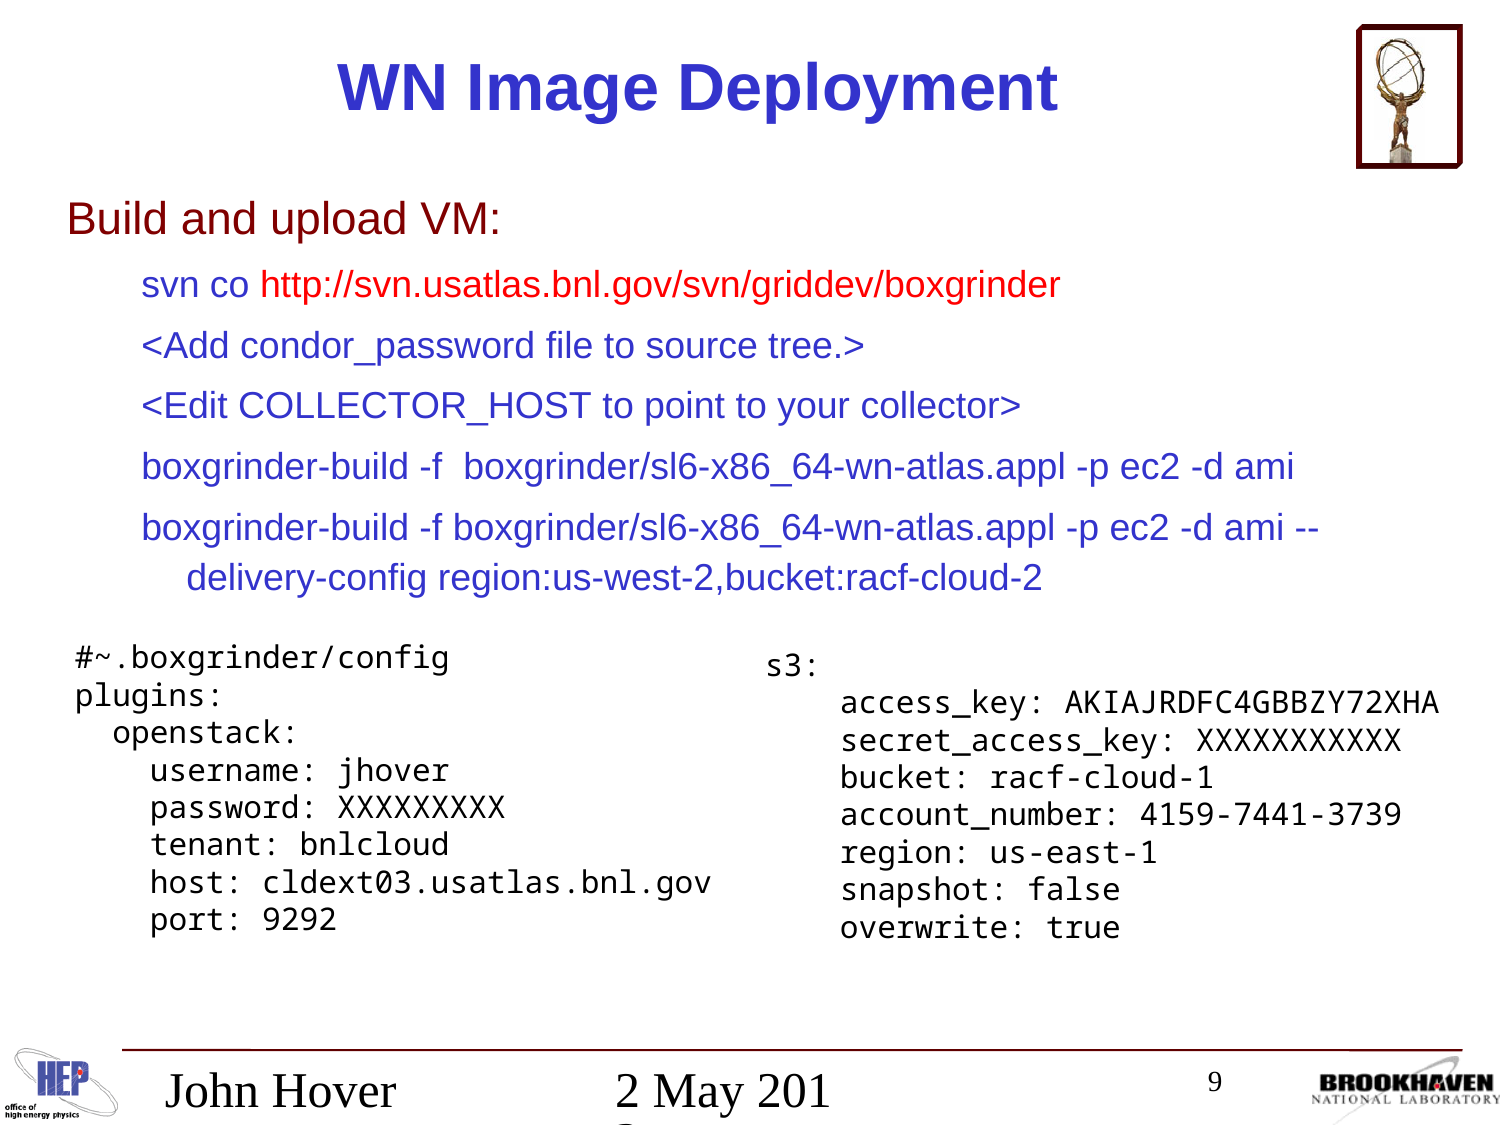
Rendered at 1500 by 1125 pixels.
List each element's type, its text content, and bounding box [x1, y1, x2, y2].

text_box s3: access_key: AKIAJRDFC4GBBZY72XHA secret_access_key: XXXXXXXXXXX bucket: racf-cloud-1 account_number: 4159-7441-3739 region: us-east-1 snapshot: false overwrite: true [750, 600, 1500, 1042]
picture [0, 1043, 122, 1125]
list Build and upload VM: svn co http://svn.usatlas.bnl.gov/svn/griddev/boxgrinder <Add condor_password file to source tree.> <Edit COLLECTOR_HOST to point to your collector> boxgrinder-build -f boxgrinder/sl6-x86_64-wn-atlas.appl -p ec2 -d ami boxgrinder-build -f boxgrinder/sl6-x86_64-wn-atlas.appl -p ec2 -d ami --delivery-config region:us-west-2,bucket:racf-cloud-2 [49, 174, 1441, 750]
text_box #~.boxgrinder/config plugins: openstack: username: jhover password: XXXXXXXXX tenant: bnlcloud host: cldext03.usatlas.bnl.gov port: 9292 [60, 630, 750, 1020]
picture [1312, 1056, 1500, 1125]
title WN Image Deployment [50, 24, 1347, 160]
picture [1374, 37, 1426, 163]
